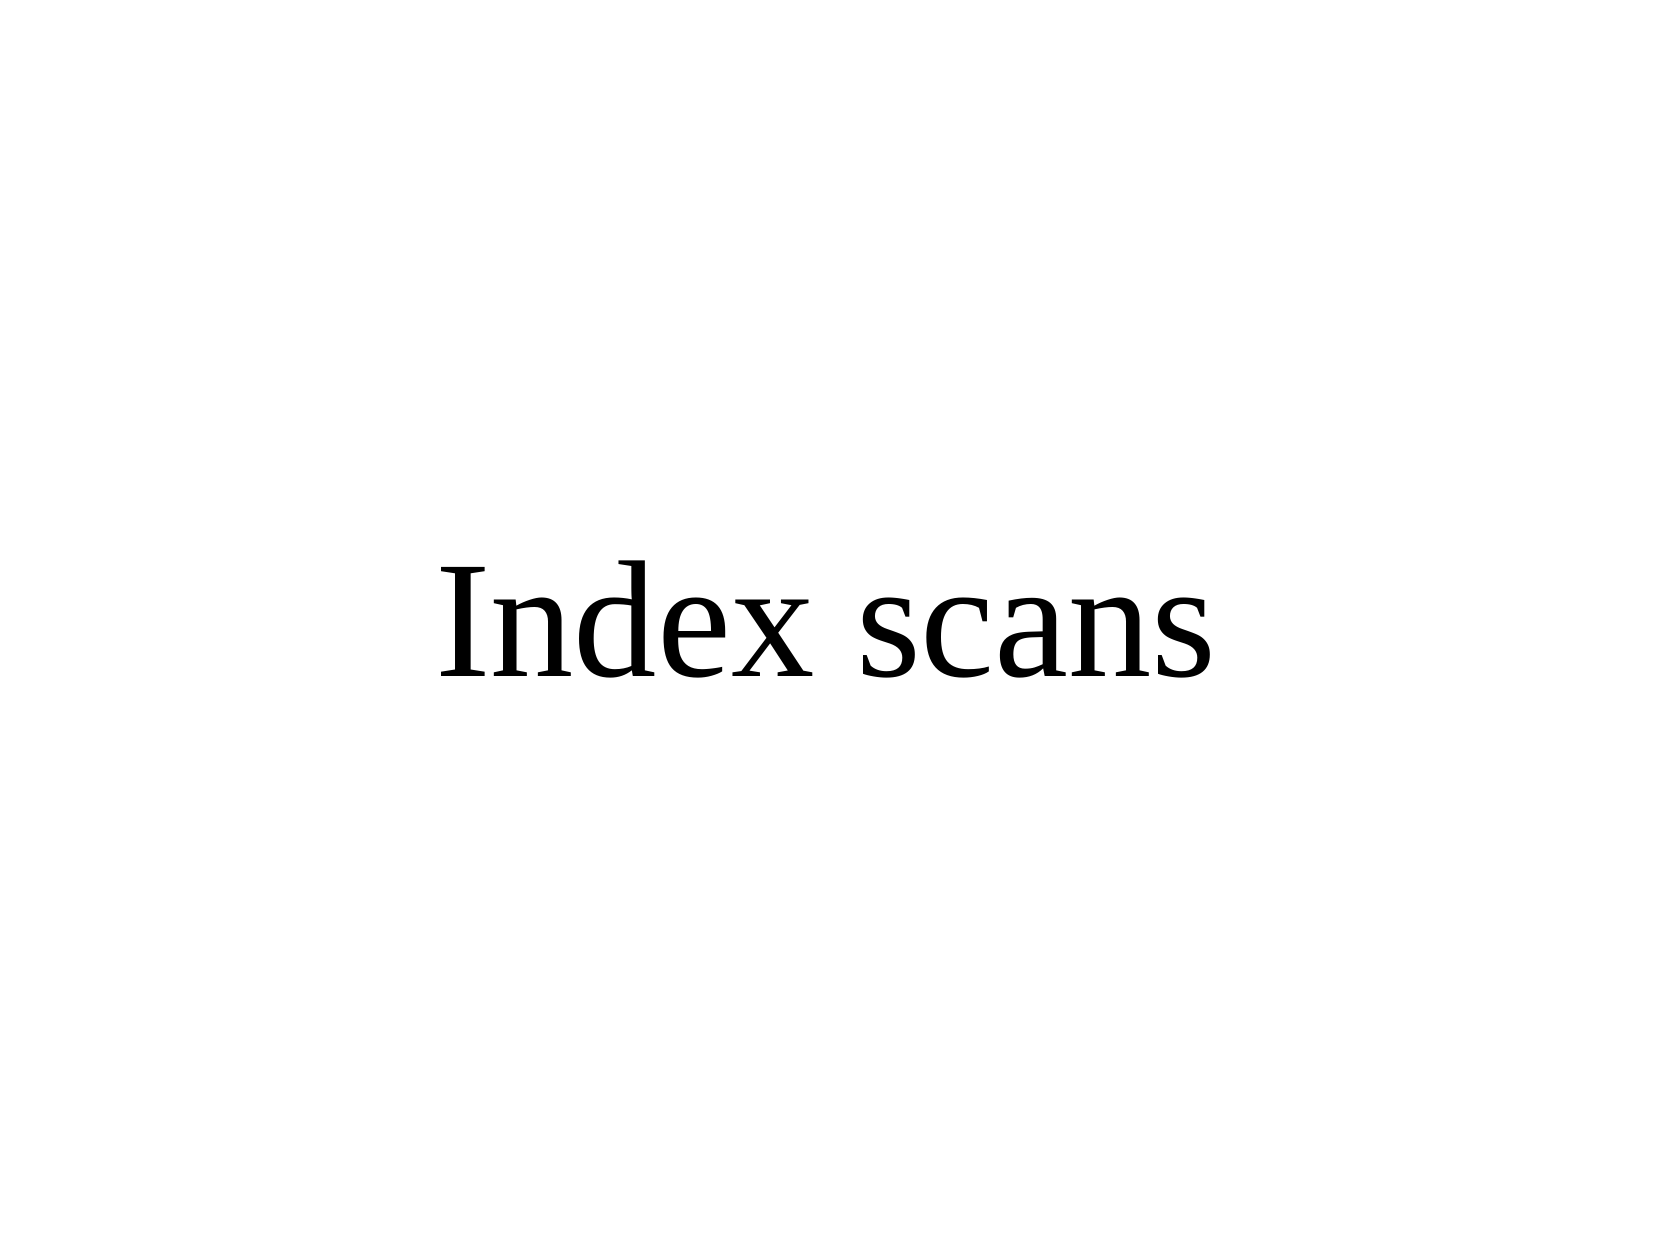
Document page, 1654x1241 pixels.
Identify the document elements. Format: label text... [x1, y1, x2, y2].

title Index scans [0, 516, 1654, 724]
